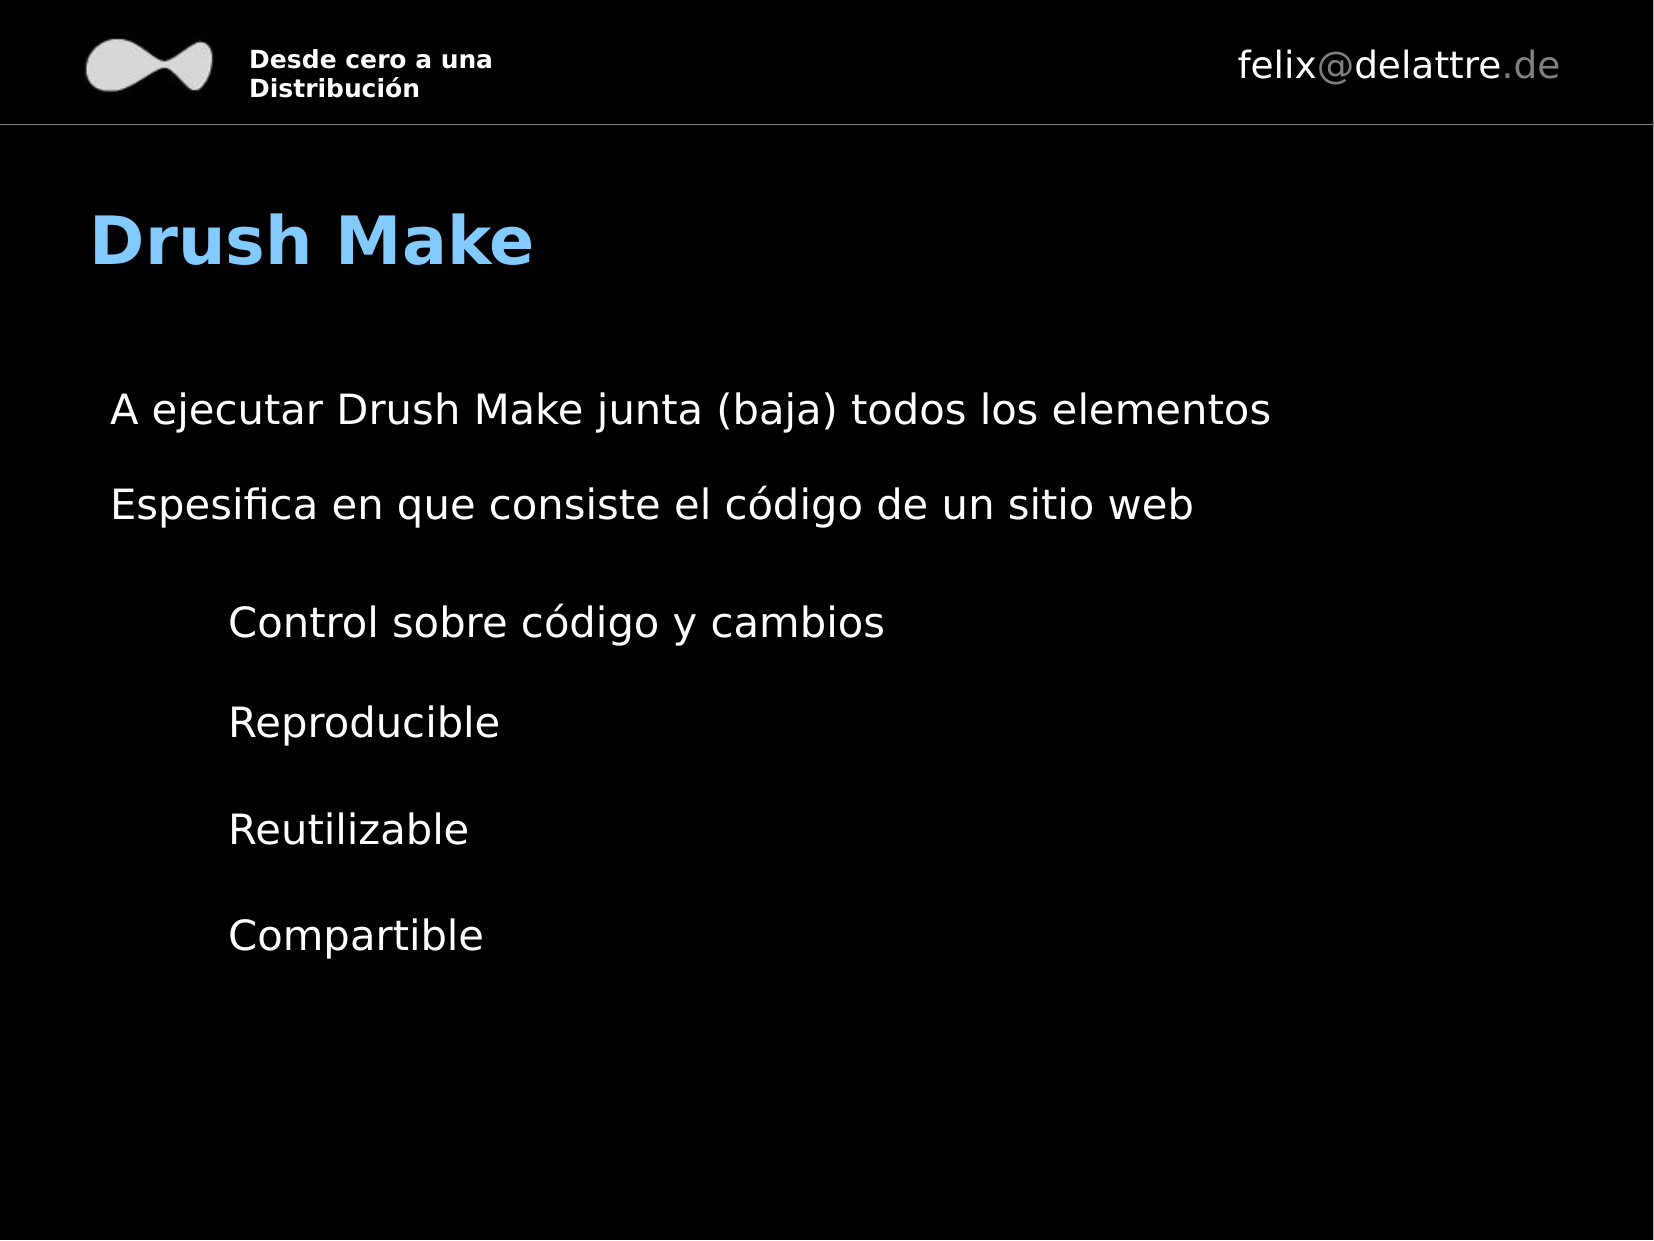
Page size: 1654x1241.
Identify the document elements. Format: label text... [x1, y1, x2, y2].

text_box Reutilizable [213, 798, 1586, 862]
text_box A ejecutar Drush Make junta (baja) todos los elementos [95, 378, 1468, 442]
text_box Reproducible [213, 691, 1586, 756]
text_box Drush Make [75, 195, 551, 289]
text_box Control sobre código y cambios [213, 591, 1586, 655]
text_box Espesifica en que consiste el código de un sitio web [95, 473, 1468, 537]
picture [62, 31, 229, 104]
text_box Compartible [213, 904, 1586, 968]
